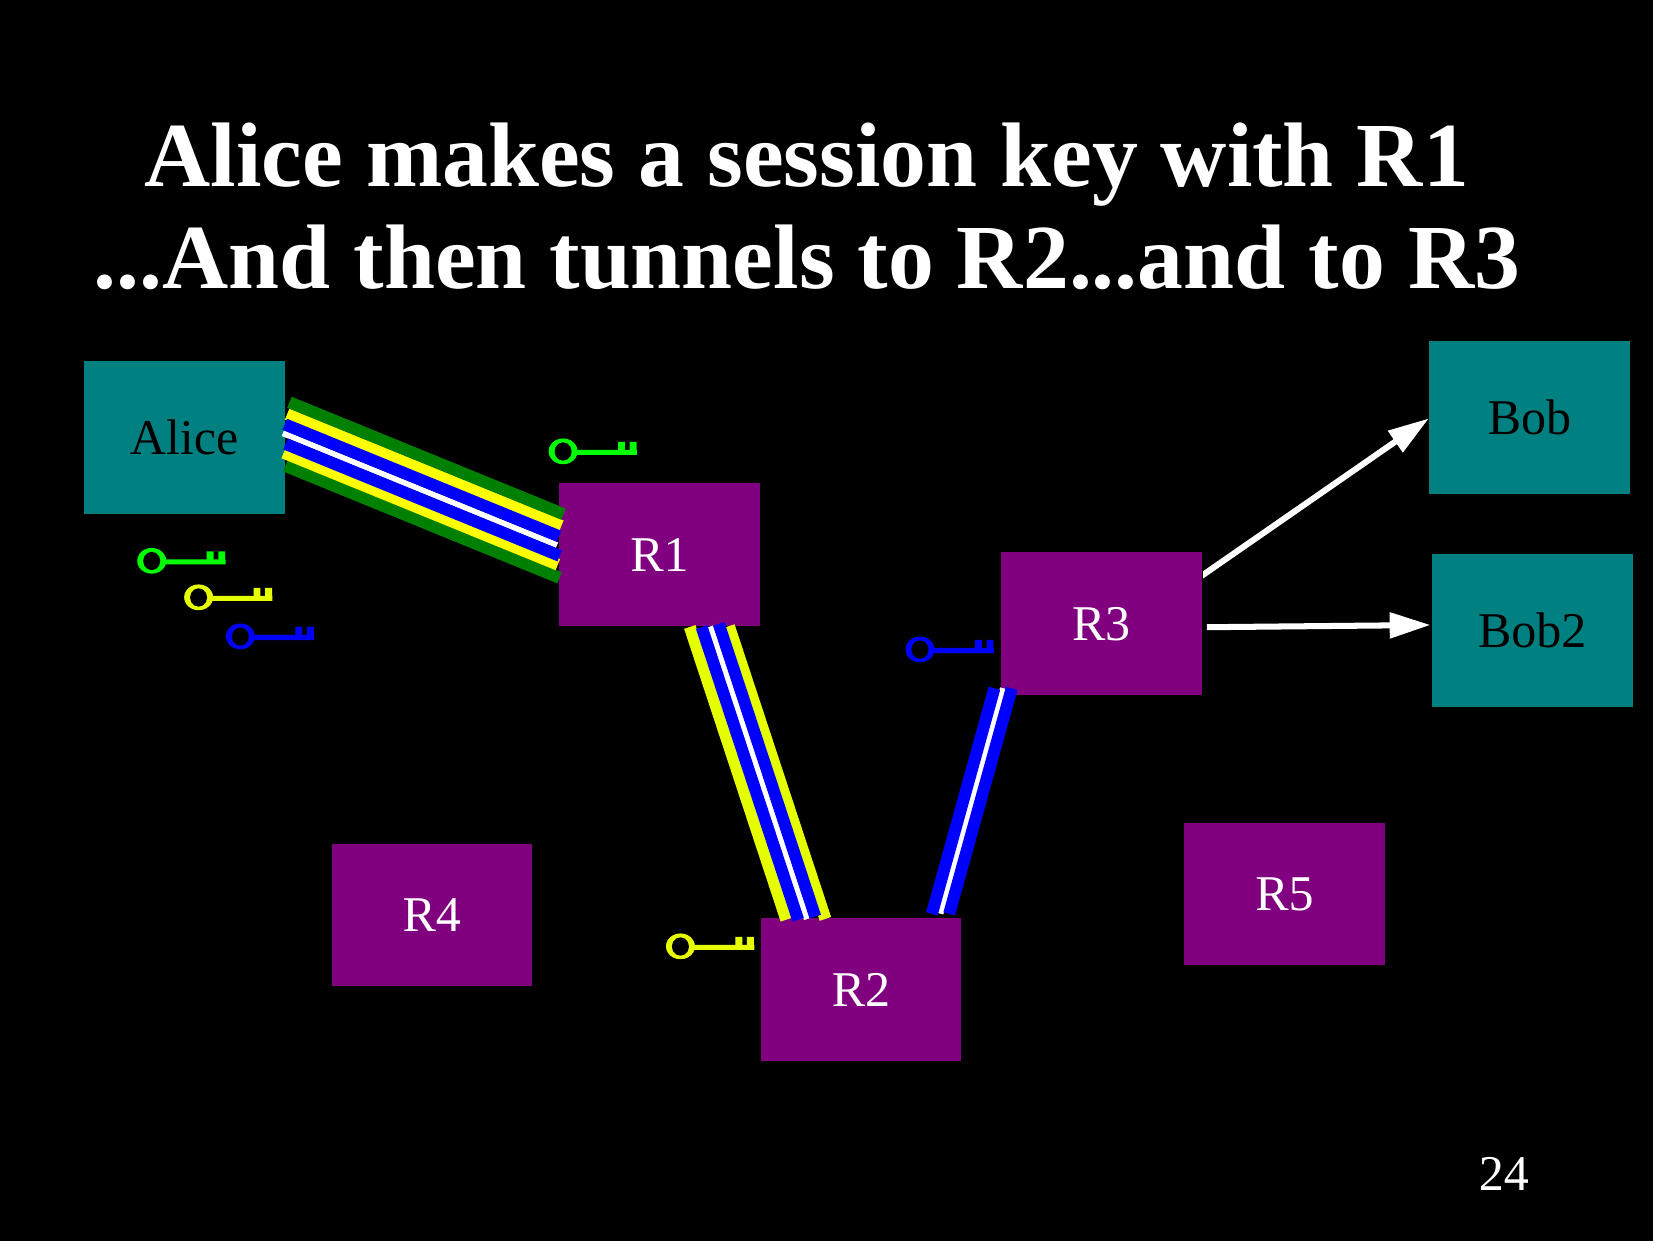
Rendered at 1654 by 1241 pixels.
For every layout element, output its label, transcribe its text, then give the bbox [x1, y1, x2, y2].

text_box Alice [83, 360, 286, 515]
text_box R5 [1183, 822, 1386, 966]
text_box [905, 636, 994, 663]
text_box [665, 933, 755, 960]
title Alice makes a session key with R1 ...And then tunnels to R2...and to R3 [82, 86, 1534, 327]
text_box R2 [760, 917, 962, 1062]
text_box [225, 623, 315, 650]
text_box [137, 547, 226, 574]
text_box [184, 584, 273, 611]
text_box R1 [558, 482, 761, 627]
text_box [548, 438, 637, 465]
text_box Bob2 [1431, 553, 1634, 708]
text_box Bob [1428, 340, 1631, 495]
text_box R3 [1000, 551, 1203, 696]
text_box R4 [331, 843, 533, 987]
